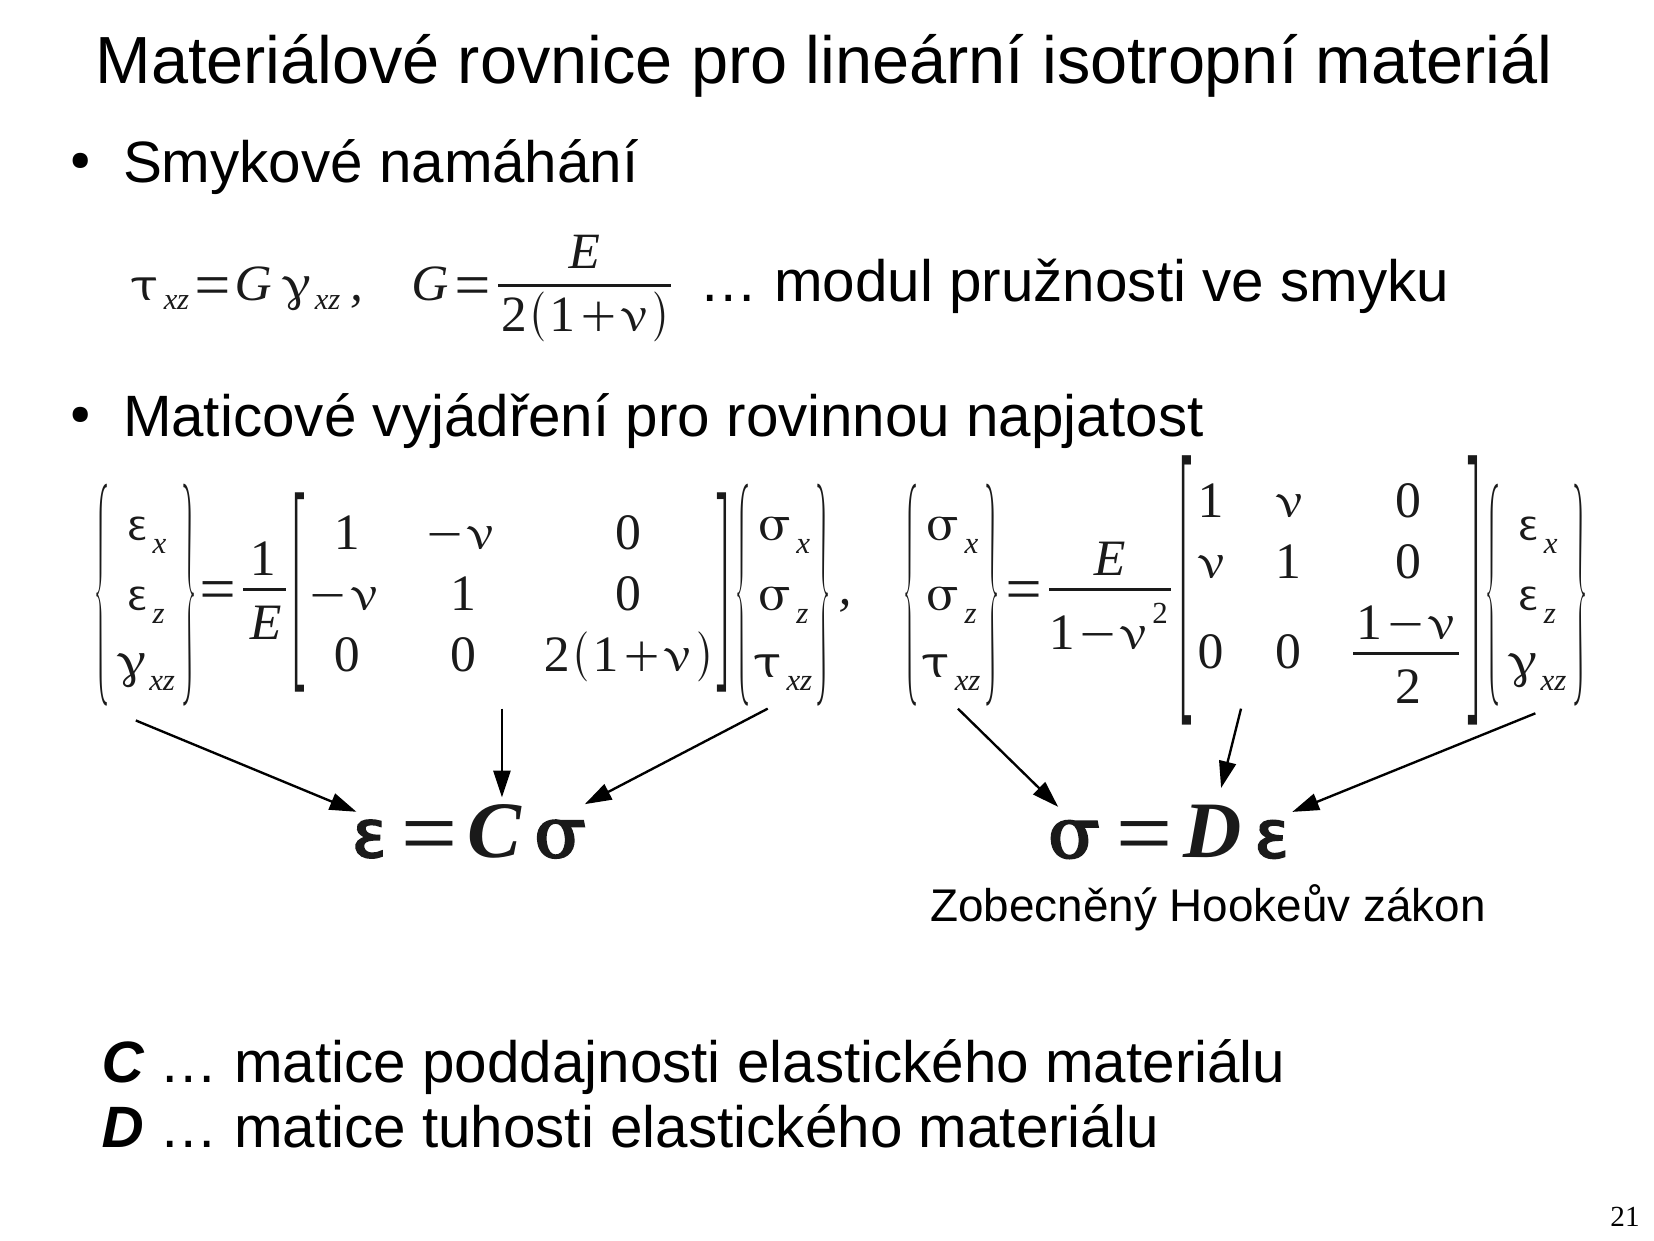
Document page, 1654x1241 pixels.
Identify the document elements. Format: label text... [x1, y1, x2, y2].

chart [1016, 787, 1315, 873]
chart [112, 237, 686, 346]
list Maticové vyjádření pro rovinnou napjatost [52, 383, 1603, 502]
text_box Zobecněný Hookeův zákon [915, 873, 1507, 945]
text_box C … matice poddajnosti elastického materiálu D … matice tuhosti elastického materiálu [86, 1022, 1362, 1185]
title Materiálové rovnice pro lineární isotropní materiál [37, 8, 1613, 113]
text_box … modul pružnosti ve smyku [685, 240, 1463, 329]
chart [75, 453, 1604, 728]
chart [321, 787, 613, 877]
list Smykové namáhání [52, 129, 1603, 237]
